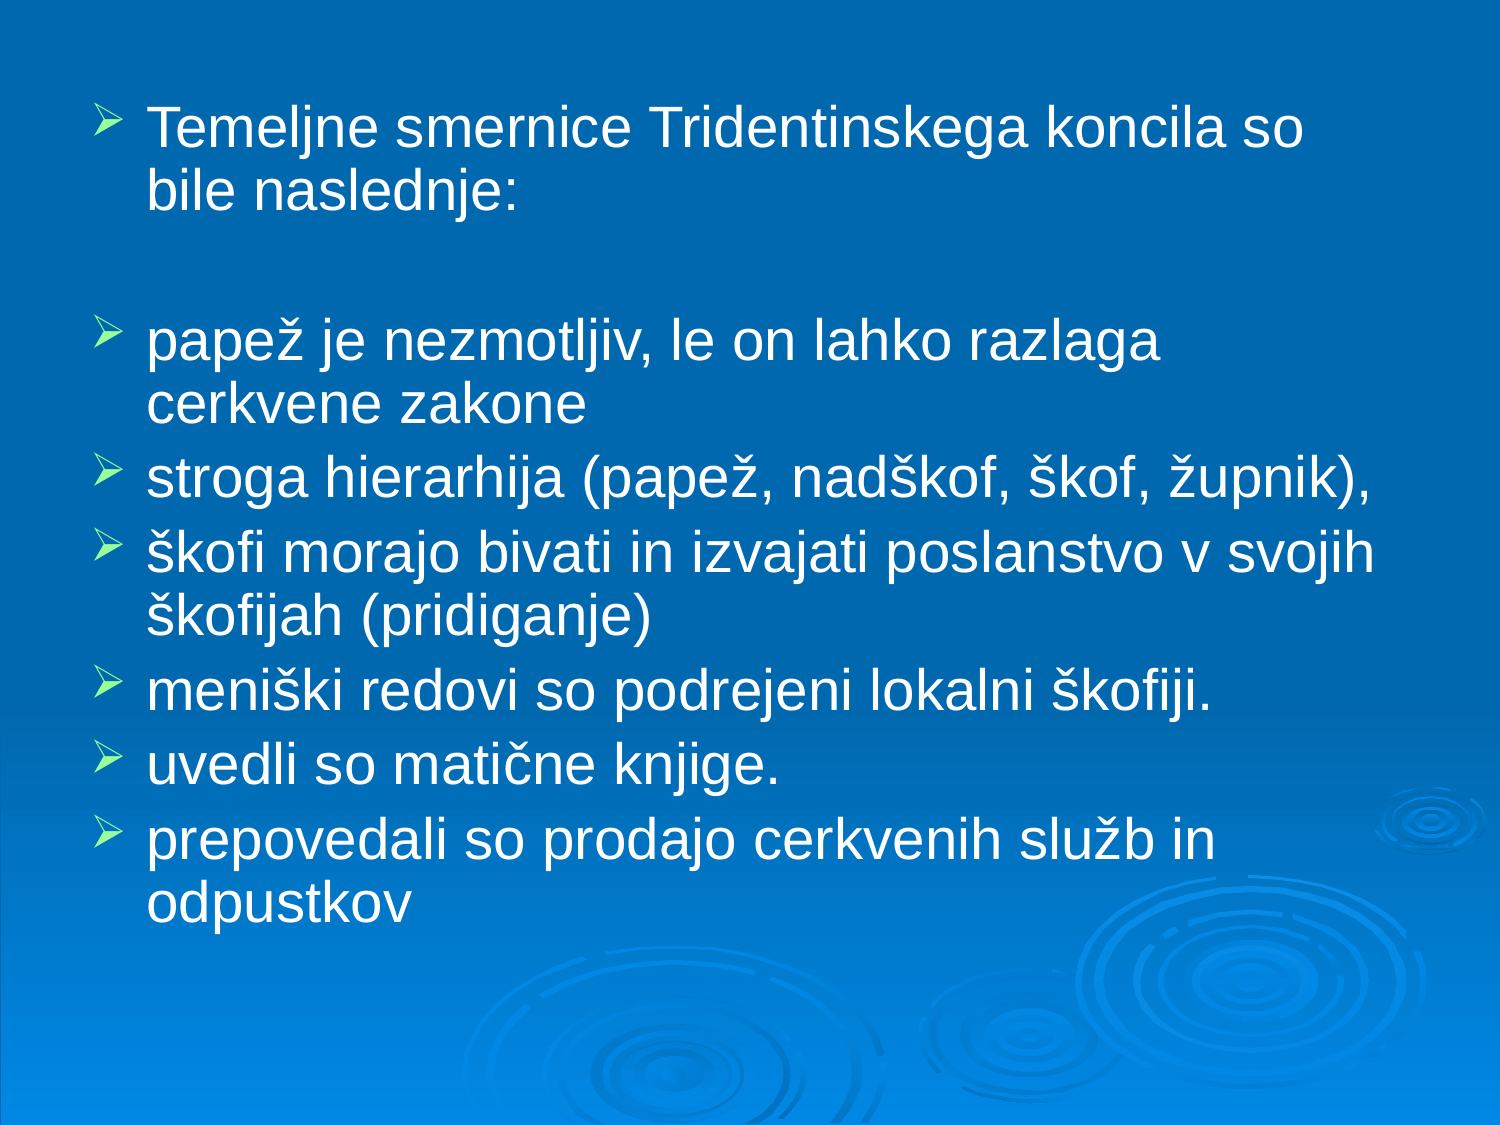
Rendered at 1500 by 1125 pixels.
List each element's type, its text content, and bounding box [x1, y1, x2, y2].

list Temeljne smernice Tridentinskega koncila so bile naslednje: papež je nezmotljiv, le on lahko razlaga cerkvene zakone stroga hierarhija (papež, nadškof, škof, župnik), škofi morajo bivati in izvajati poslanstvo v svojih škofijah (pridiganje) meniški redovi so podrejeni lokalni škofiji. uvedli so matične knjige. prepovedali so prodajo cerkvenih služb in odpustkov [75, 90, 1425, 1005]
